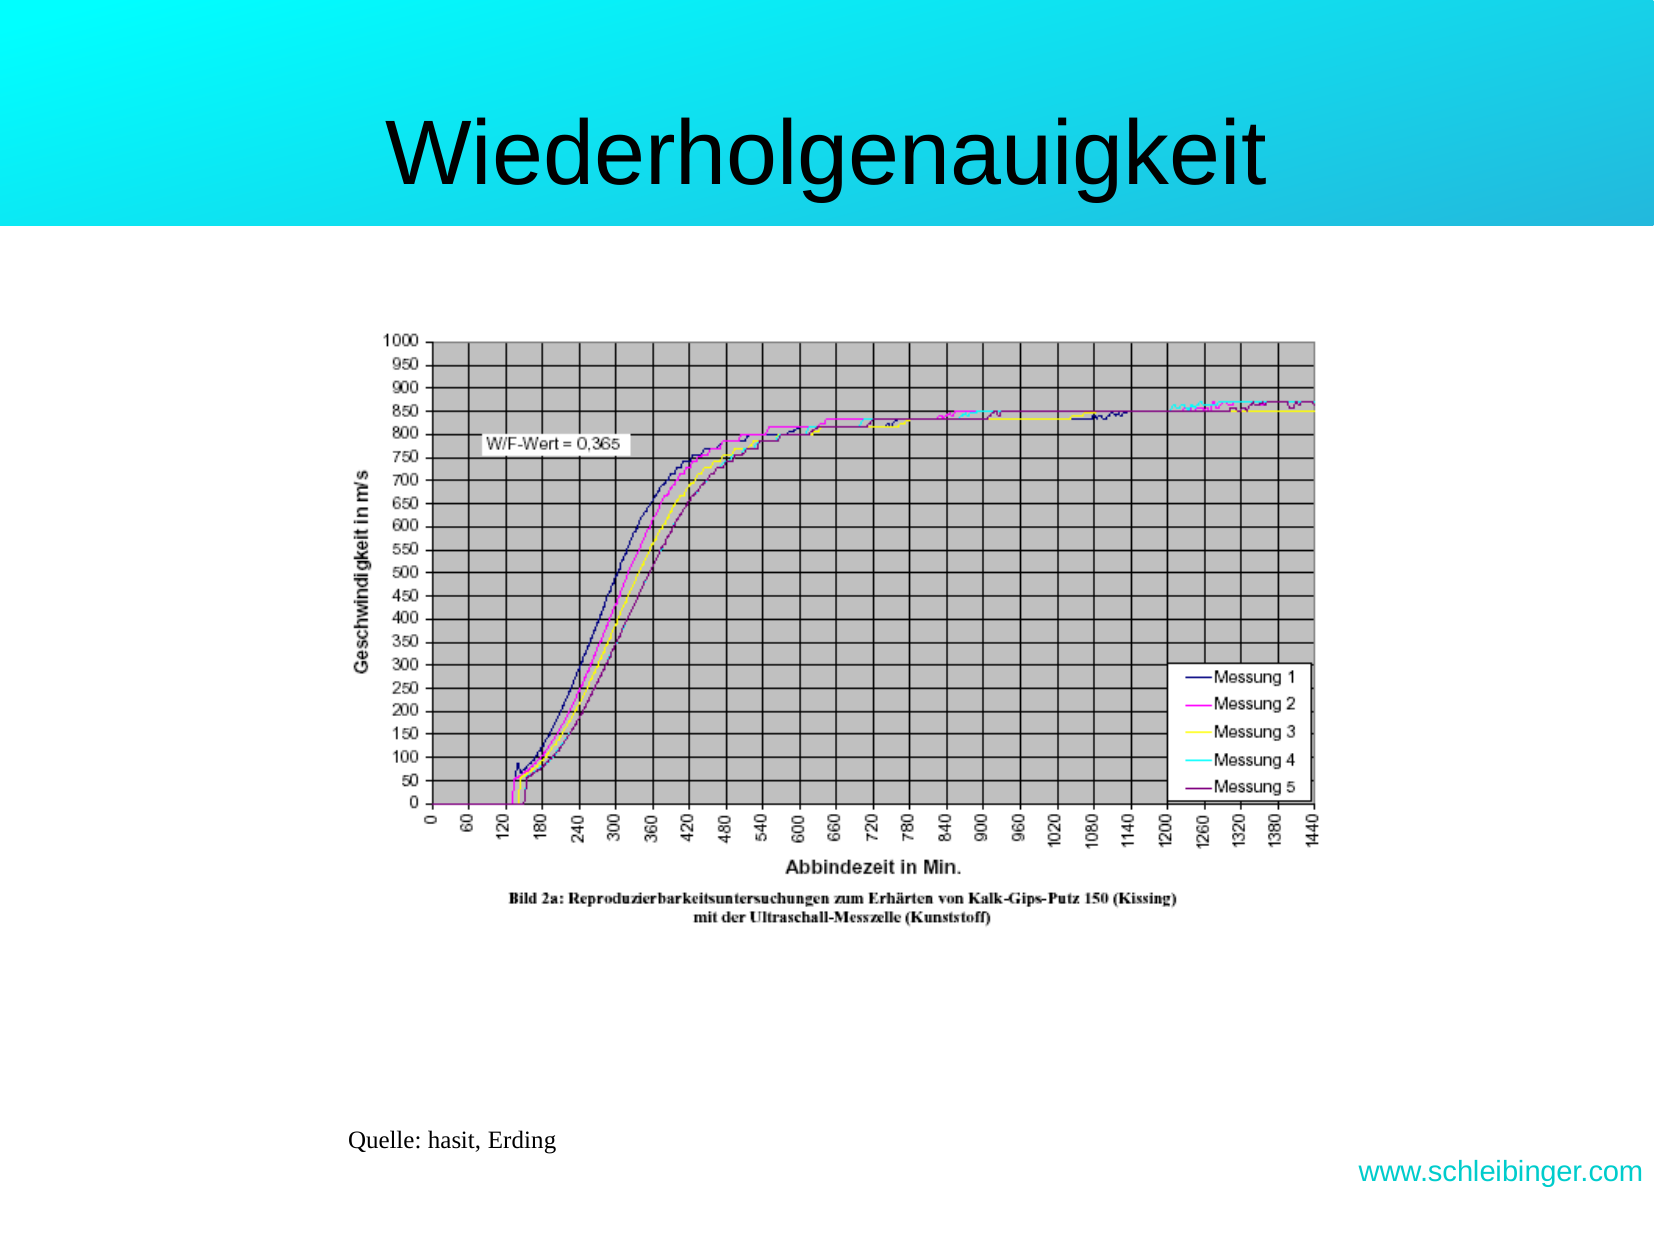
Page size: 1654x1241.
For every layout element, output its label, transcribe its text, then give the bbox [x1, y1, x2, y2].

text_box Quelle: hasit, Erding [348, 1126, 557, 1154]
picture [301, 298, 1367, 943]
title Wiederholgenauigkeit [82, 49, 1571, 257]
